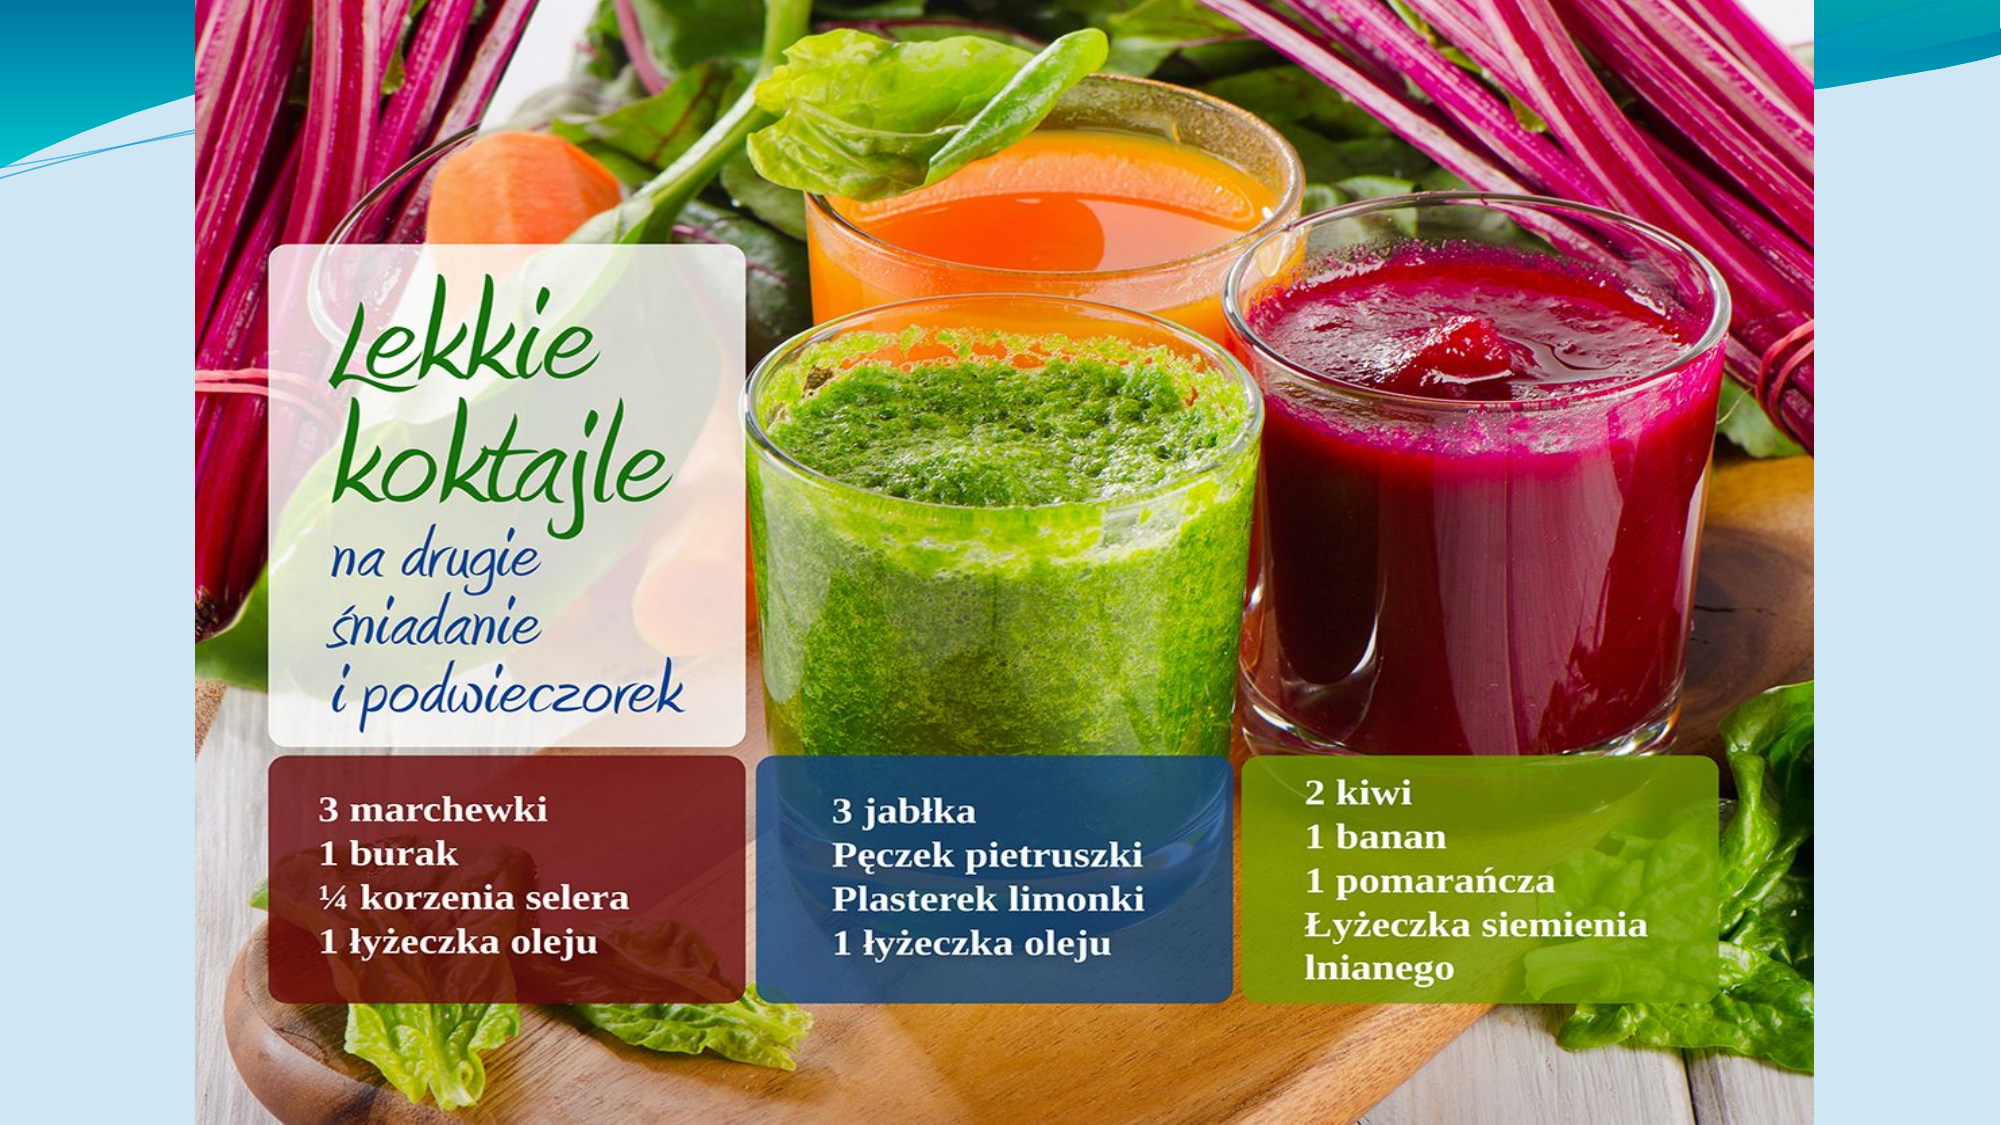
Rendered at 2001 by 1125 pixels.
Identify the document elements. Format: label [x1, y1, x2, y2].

picture [195, 0, 1814, 1125]
